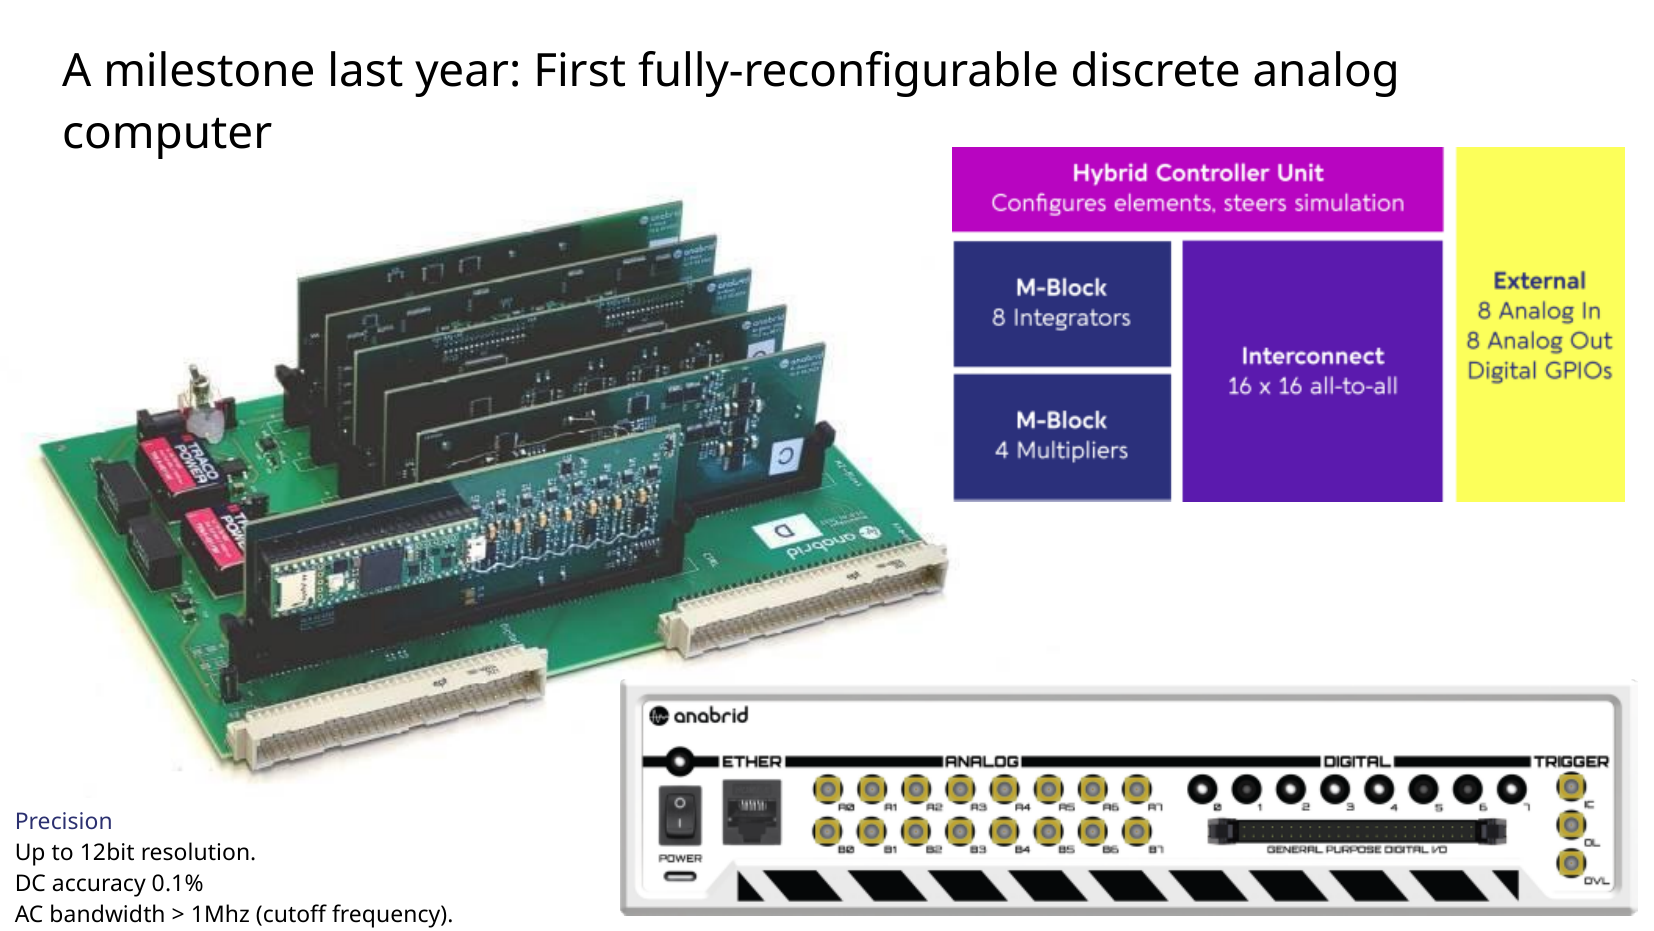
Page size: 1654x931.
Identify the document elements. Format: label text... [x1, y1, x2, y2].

picture [0, 147, 1638, 916]
text_box A milestone last year: First fully-reconfigurable discrete analog computer [47, 29, 1613, 156]
text_box Precision Up to 12bit resolution. DC accuracy 0.1% AC bandwidth > 1Mhz (cutoff frequency). [0, 797, 473, 931]
